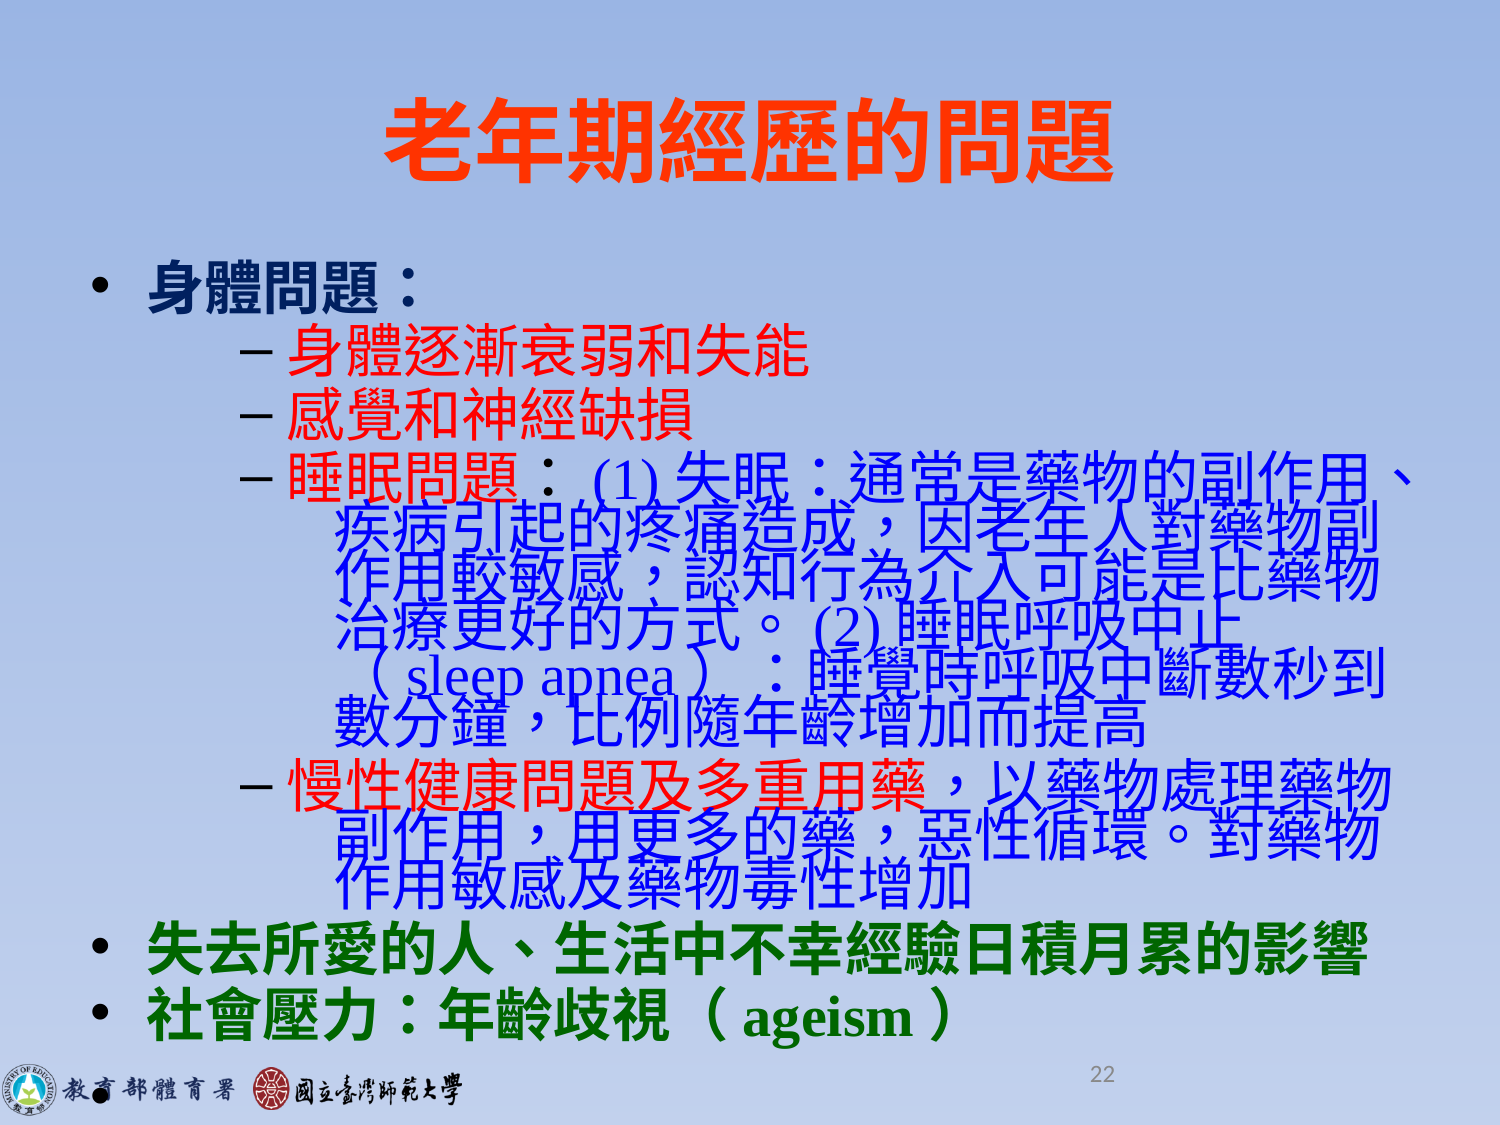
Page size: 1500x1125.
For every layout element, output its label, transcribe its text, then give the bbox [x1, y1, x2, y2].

list 身體問題： 身體逐漸衰弱和失能 感覺和神經缺損 睡眠問題：(1)失眠：通常是藥物的副作用、疾病引起的疼痛造成，因老年人對藥物副作用較敏感，認知行為介入可能是比藥物治療更好的方式。(2)睡眠呼吸中止（sleep apnea）：睡覺時呼吸中斷數秒到數分鐘，比例隨年齡增加而提高 慢性健康問題及多重用藥，以藥物處理藥物副作用，用更多的藥，惡性循環。對藥物作用敏感及藥物毒性增加 失去所愛的人、生活中不幸經驗日積月累的影響 社會壓力：年齡歧視（ageism） [75, 262, 1426, 1063]
text_box [1074, 1042, 1426, 1103]
title 老年期經歷的問題 [75, 45, 1426, 233]
